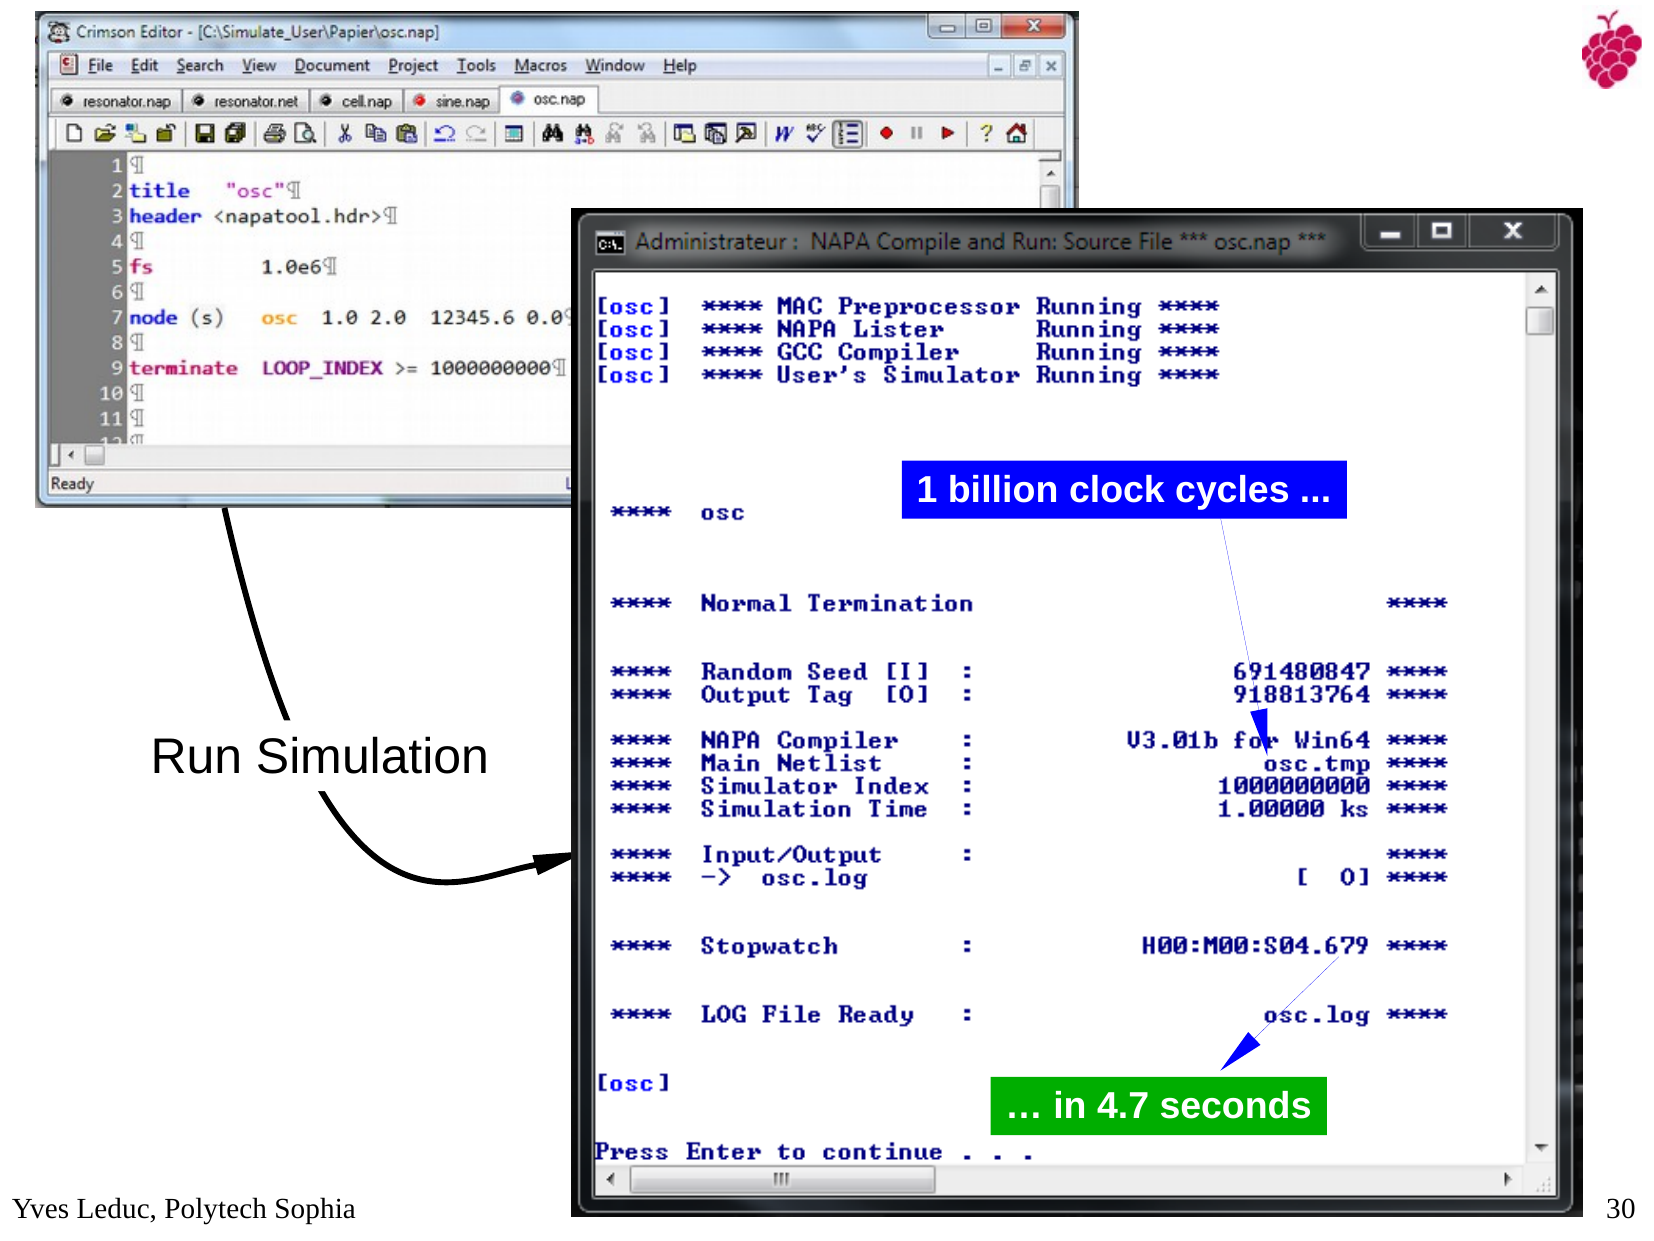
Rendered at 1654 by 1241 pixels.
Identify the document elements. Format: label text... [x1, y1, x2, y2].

text_box Run Simulation [135, 720, 505, 792]
picture [35, 11, 1583, 1217]
text_box 1 billion clock cycles ... [901, 460, 1347, 519]
picture [1582, 5, 1642, 89]
text_box … in 4.7 seconds [990, 1076, 1327, 1136]
